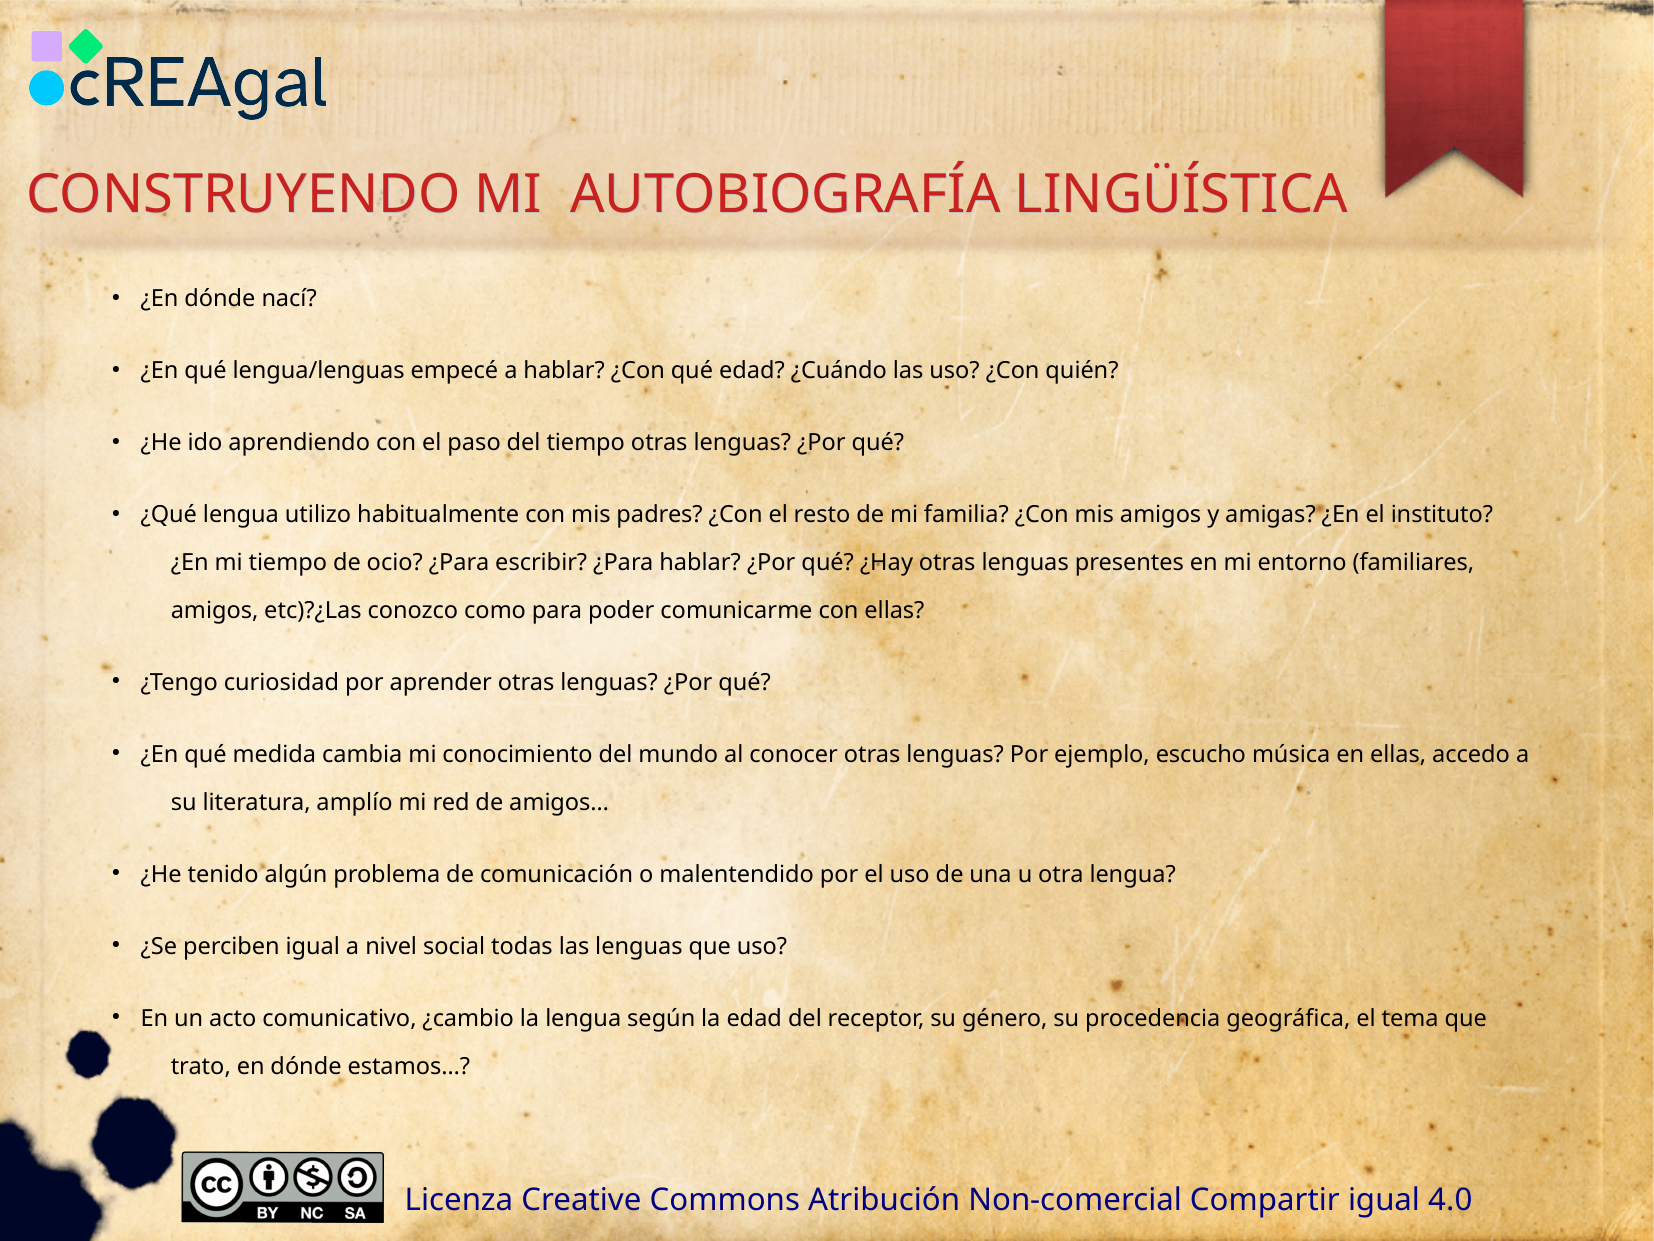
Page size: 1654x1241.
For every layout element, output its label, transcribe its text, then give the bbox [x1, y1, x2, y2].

picture [0, 0, 1654, 1241]
text_box Construyendo mi autobiografía lingüística [0, 147, 1412, 236]
list ¿En dónde nací? ¿En qué lengua/lenguas empecé a hablar? ¿Con qué edad? ¿Cuándo las uso? ¿Con quién? ¿He ido aprendiendo con el paso del tiempo otras lenguas? ¿Por qué? ¿Qué lengua utilizo habitualmente con mis padres? ¿Con el resto de mi familia? ¿Con mis amigos y amigas? ¿En el instituto? ¿En mi tiempo de ocio? ¿Para escribir? ¿Para hablar? ¿Por qué? ¿Hay otras lenguas presentes en mi entorno (familiares, amigos, etc)?¿Las conozco como para poder comunicarme con ellas? ¿Tengo curiosidad por aprender otras lenguas? ¿Por qué? ¿En qué medida cambia mi conocimiento del mundo al conocer otras lenguas? Por ejemplo, escucho música en ellas, accedo a su literatura, amplío mi red de amigos… ¿He tenido algún problema de comunicación o malentendido por el uso de una u otra lengua? ¿Se perciben igual a nivel social todas las lenguas que uso? En un acto comunicativo, ¿cambio la lengua según la edad del receptor, su género, su procedencia geográfica, el tema que trato, en dónde estamos…? [106, 265, 1536, 1087]
text_box Licenza Creative Commons Atribución Non-comercial Compartir igual 4.0 [389, 1169, 1601, 1241]
